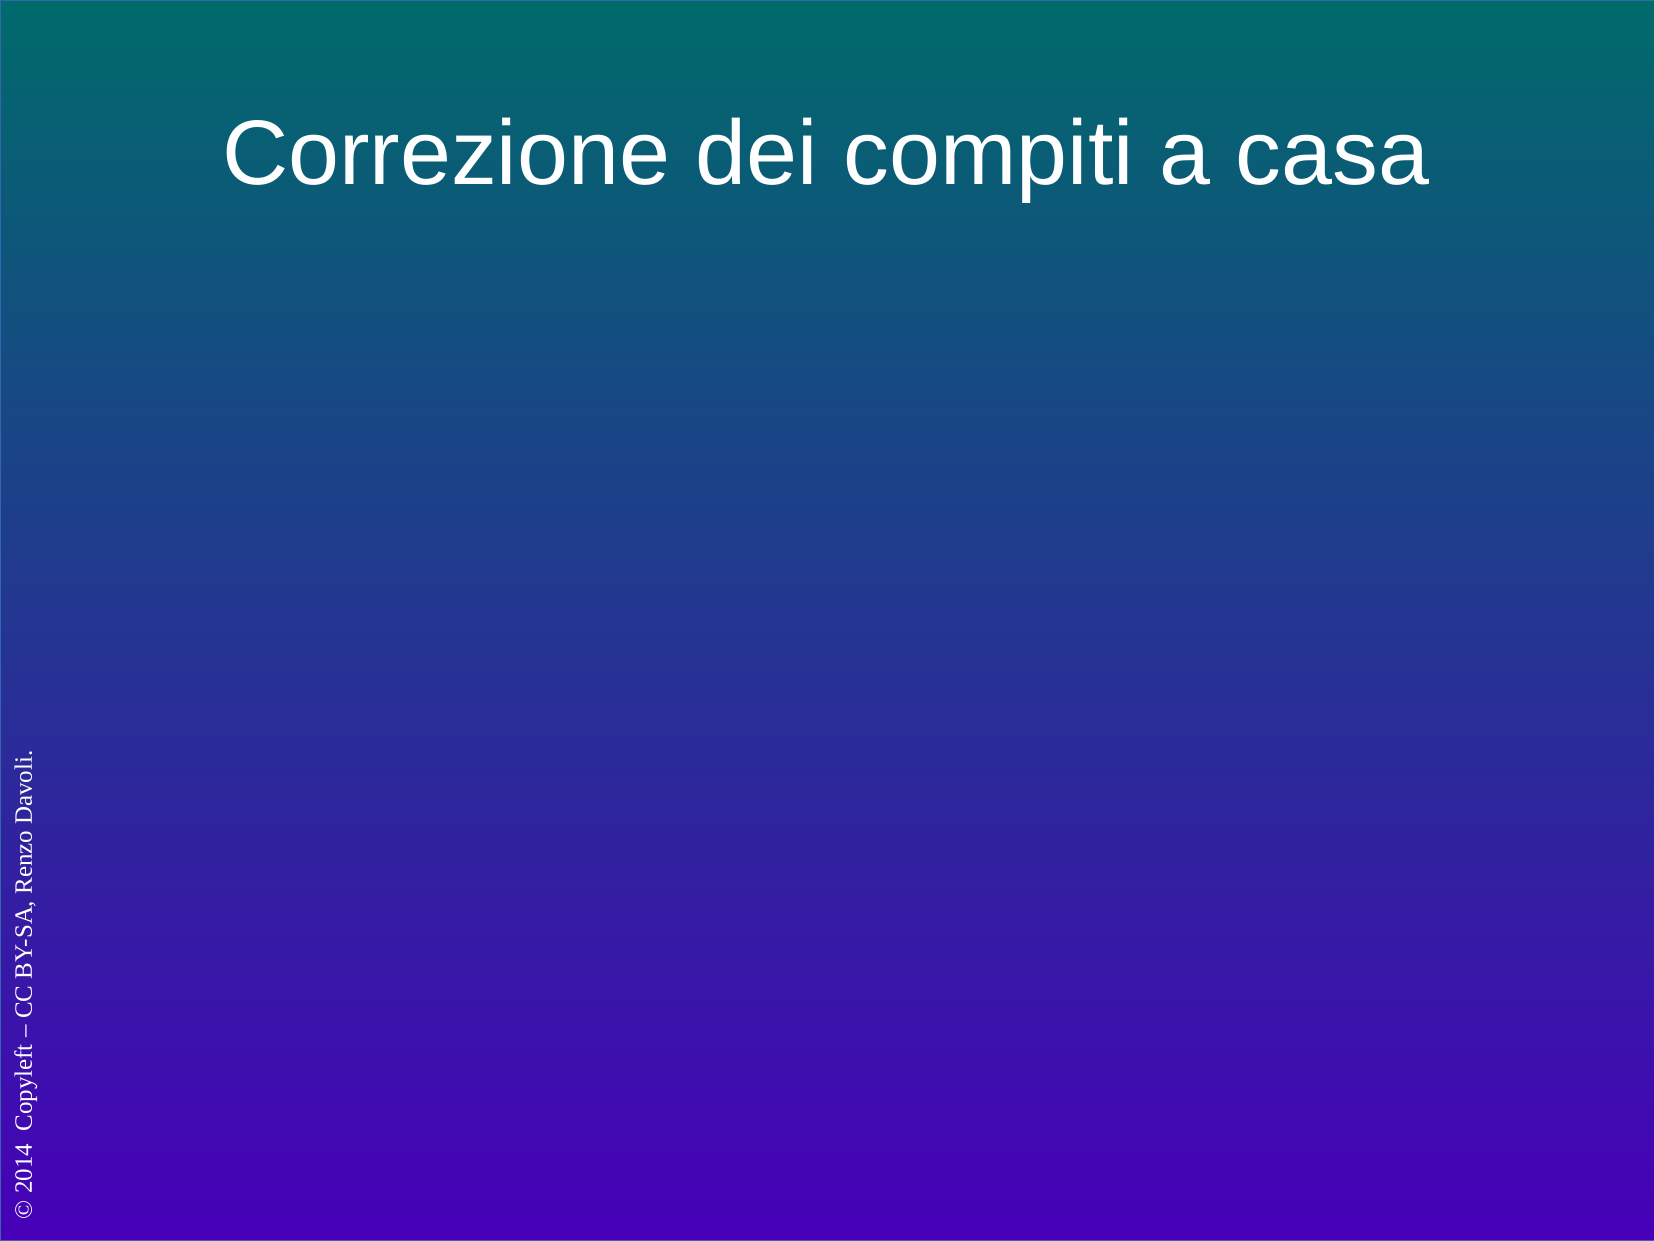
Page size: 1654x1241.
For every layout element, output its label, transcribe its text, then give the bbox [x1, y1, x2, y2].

title Correzione dei compiti a casa [82, 49, 1571, 257]
